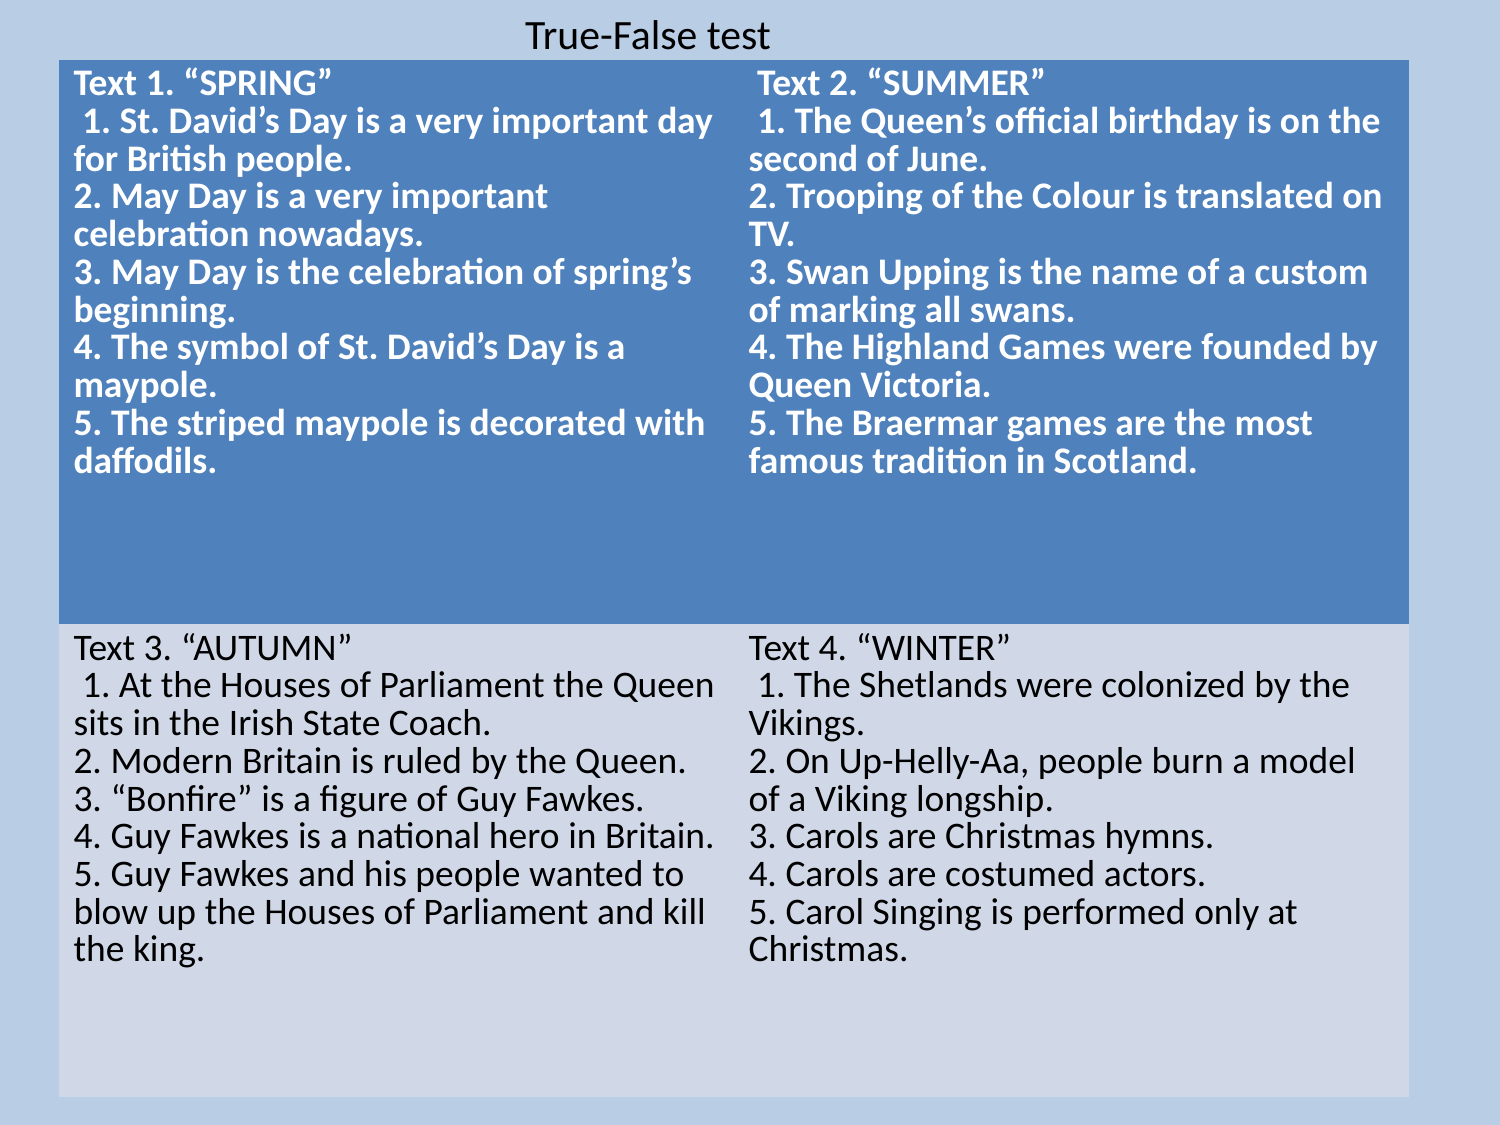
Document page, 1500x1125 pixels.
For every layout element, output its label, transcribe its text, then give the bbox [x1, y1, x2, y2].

table_cell Text 4. “WINTER” 1. The Shetlands were colonized by the Vikings. 2. On Up-Helly-Aa, people burn a model of a Viking longship. 3. Carols are Christmas hymns. 4. Carols are costumed actors. 5. Carol Singing is performed only at Christmas. [734, 624, 1409, 1097]
table_cell Text 3. “AUTUMN” 1. At the Houses of Parliament the Queen sits in the Irish State Coach. 2. Modern Britain is ruled by the Queen. 3. “Bonfire” is a figure of Guy Fawkes. 4. Guy Fawkes is a national hero in Britain. 5. Guy Fawkes and his people wanted to blow up the Houses of Parliament and kill the king. [59, 624, 734, 1097]
table_header Text 1. “SPRING” 1. St. David’s Day is a very important day for British people. 2. May Day is a very important celebration nowadays. 3. May Day is the celebration of spring’s beginning. 4. The symbol of St. David’s Day is a maypole. 5. The striped maypole is decorated with daffodils. [59, 60, 734, 624]
table_header Text 2. “SUMMER” 1. The Queen’s official birthday is on the second of June. 2. Trooping of the Colour is translated on TV. 3. Swan Upping is the name of a custom of marking all swans. 4. The Highland Games were founded by Queen Victoria. 5. The Braermar games are the most famous tradition in Scotland. [734, 60, 1409, 624]
title True-False test [0, 0, 1297, 106]
